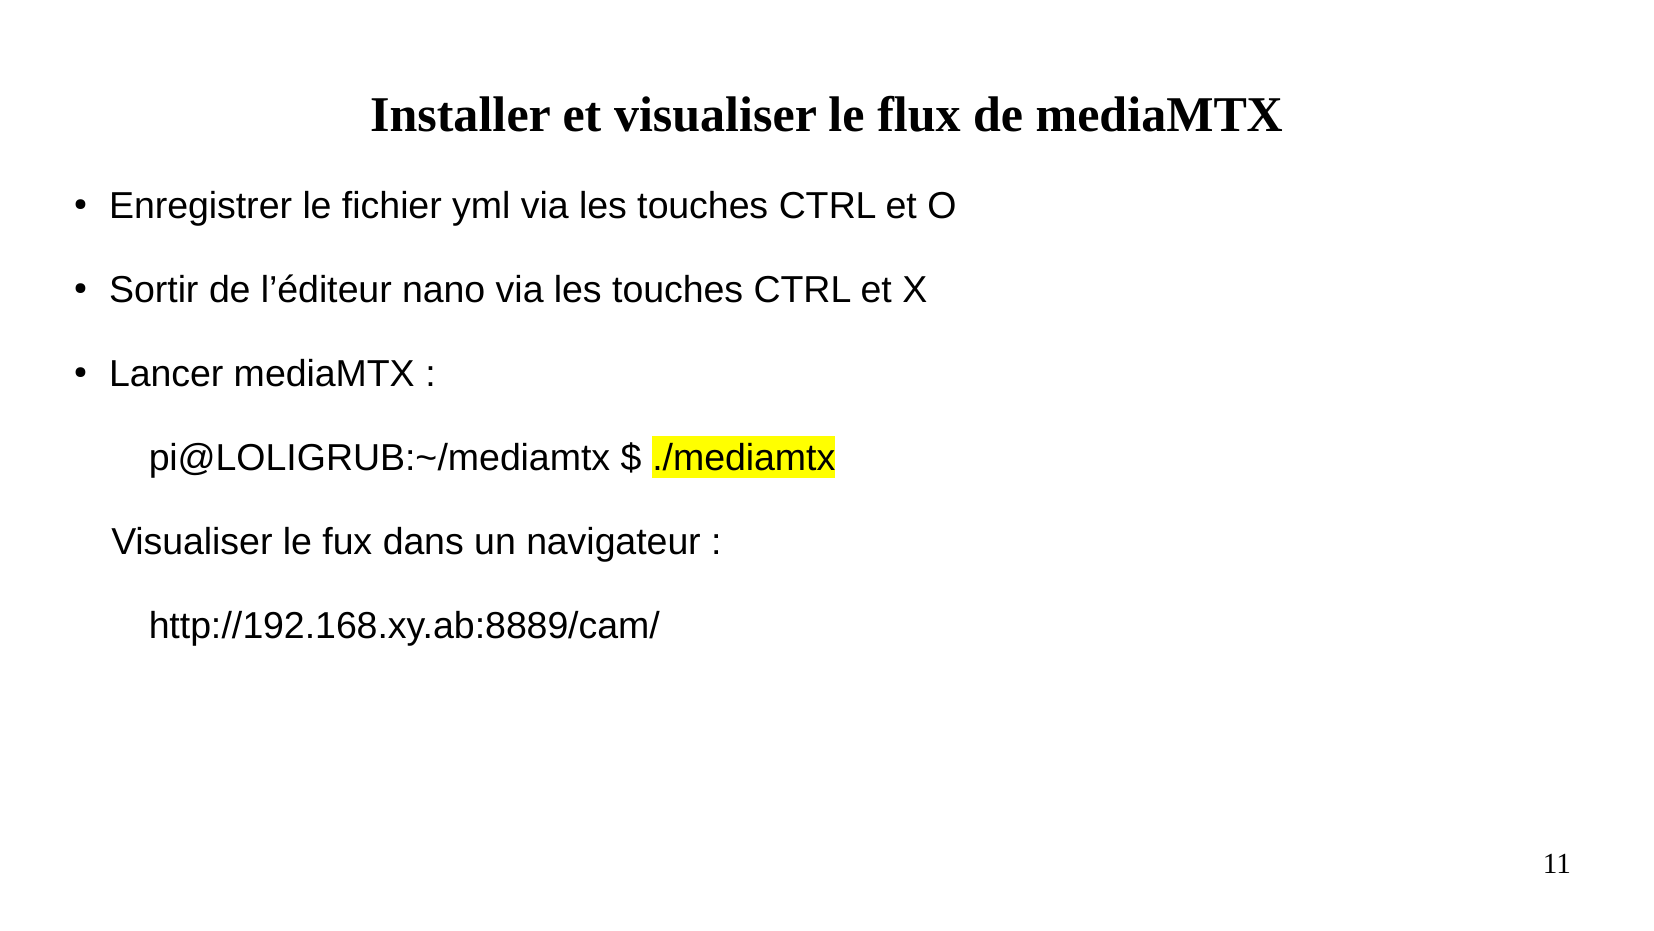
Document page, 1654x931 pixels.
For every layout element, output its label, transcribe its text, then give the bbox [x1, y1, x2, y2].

title Installer et visualiser le flux de mediaMTX [82, 37, 1571, 177]
text_box Enregistrer le fichier yml via les touches CTRL et O Sortir de l’éditeur nano via les touches CTRL et X Lancer mediaMTX : pi@LOLIGRUB:~/mediamtx $ ./mediamtx Visualiser le fux dans un navigateur : http://192.168.xy.ab:8889/cam/ [59, 177, 1595, 696]
